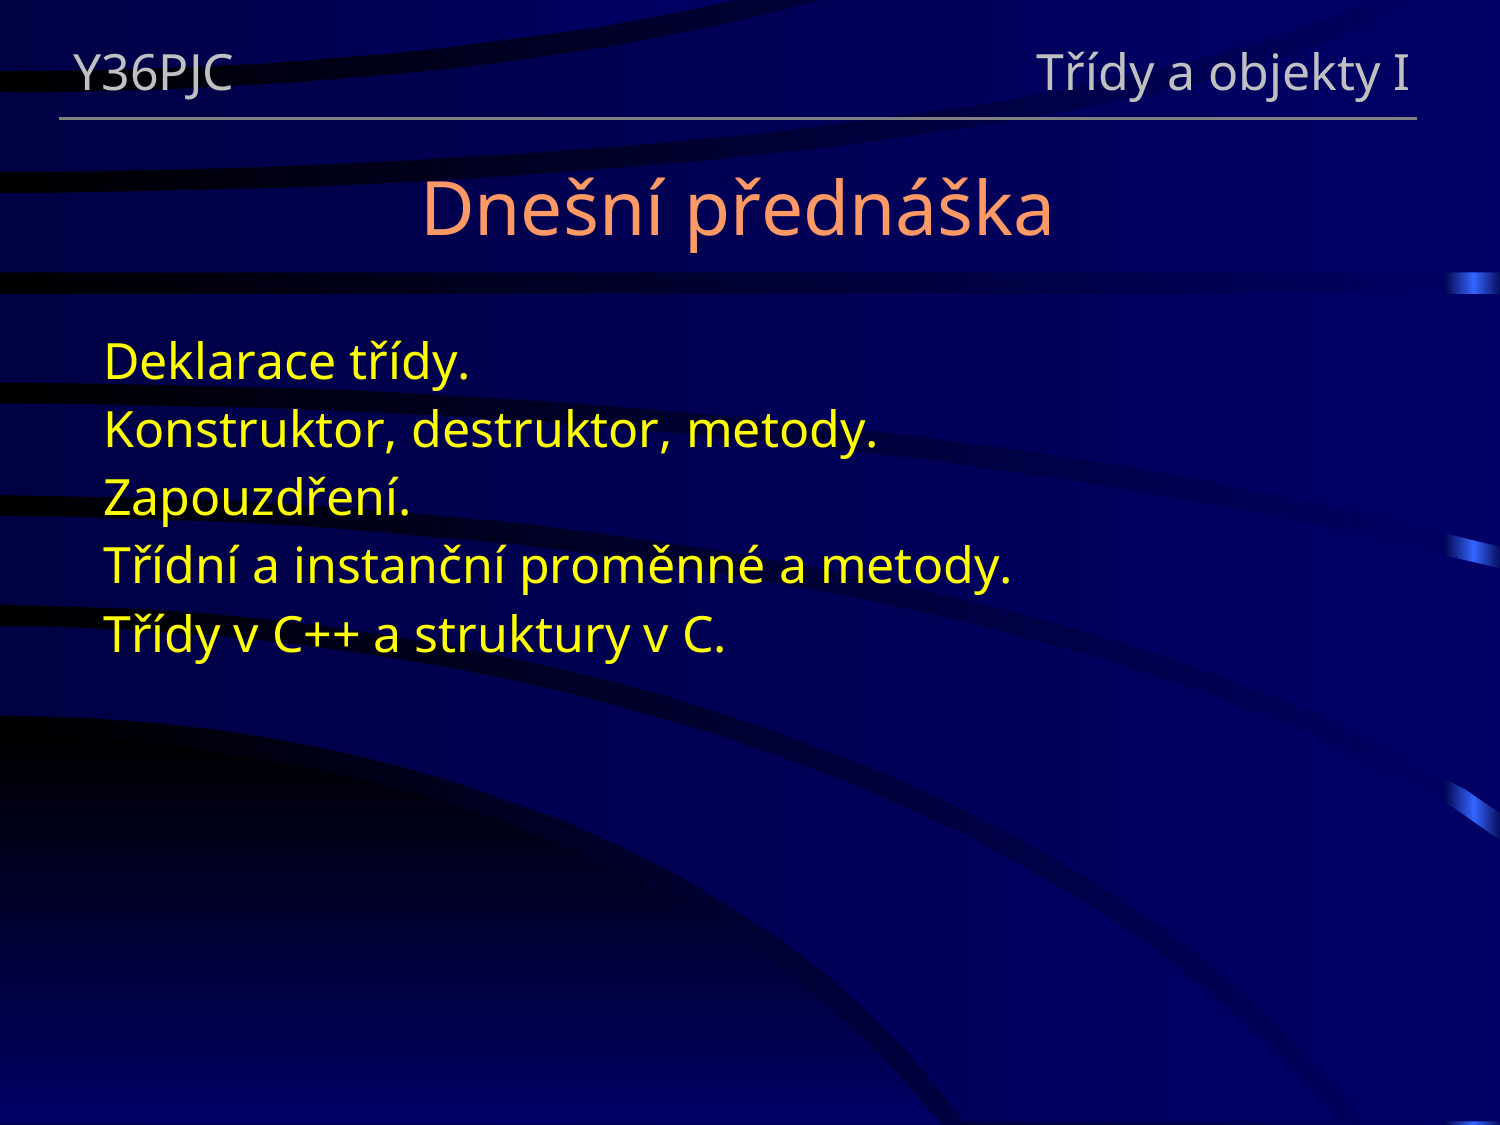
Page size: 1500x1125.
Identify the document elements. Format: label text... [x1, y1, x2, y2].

text_box Y36PJC [59, 29, 251, 105]
text_box Dnešní přednáška Deklarace třídy. Konstruktor, destruktor, metody. Zapouzdření. Třídní a instanční proměnné a metody. Třídy v C++ a struktury v C. [59, 147, 1418, 615]
text_box Třídy a objekty I [1021, 29, 1418, 105]
